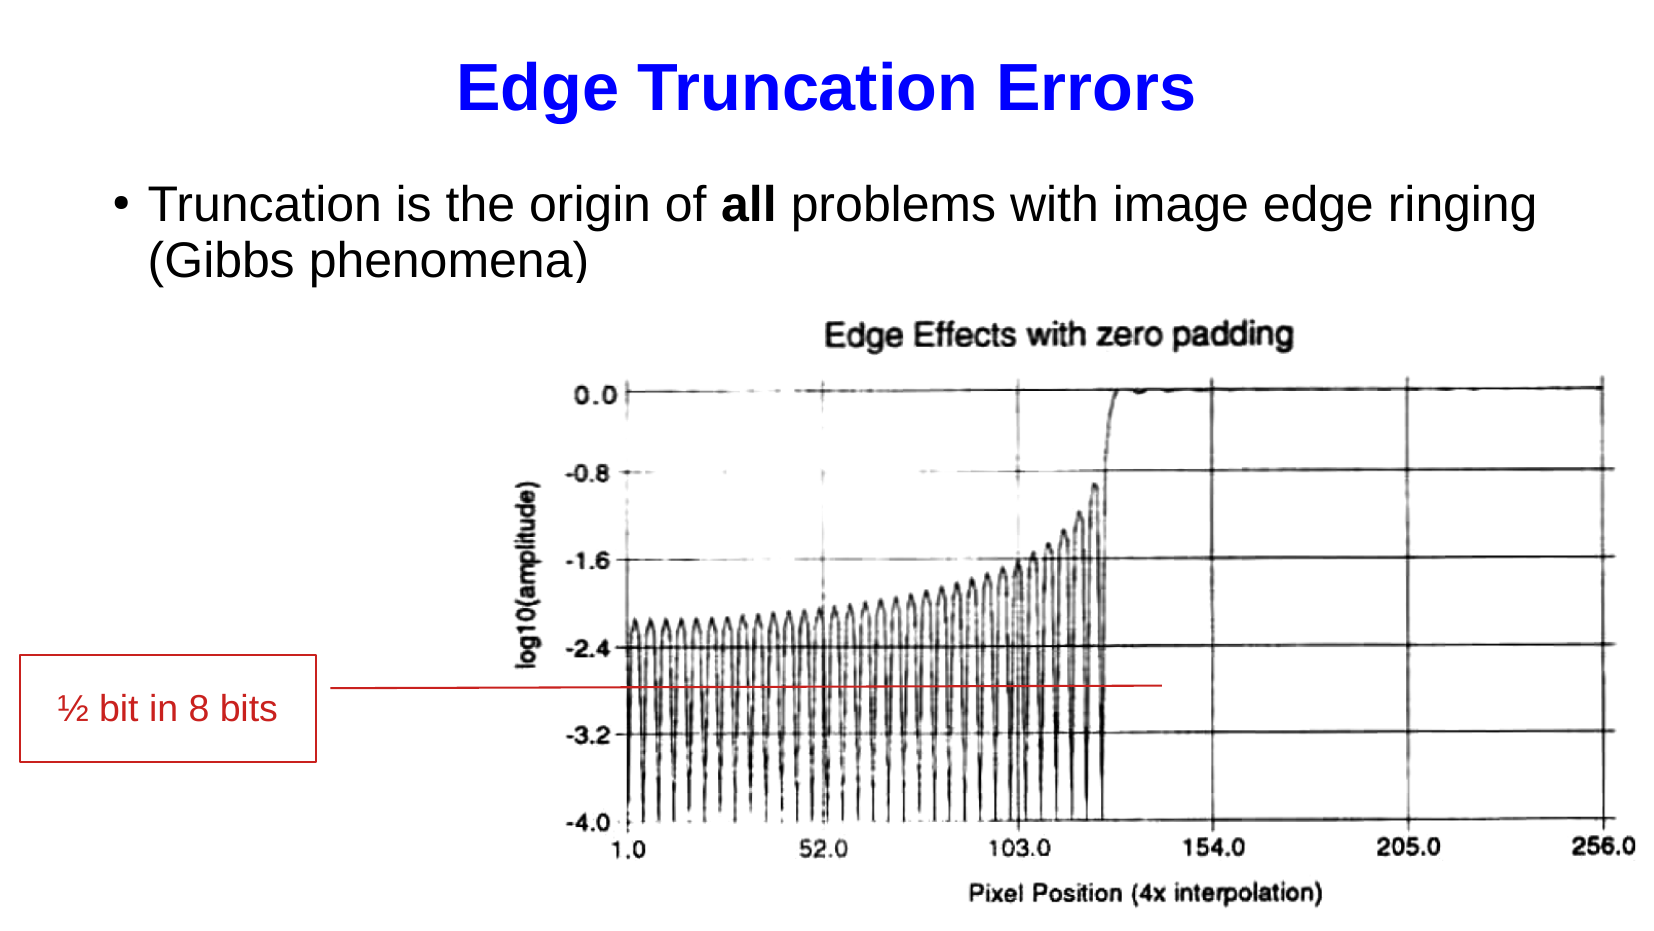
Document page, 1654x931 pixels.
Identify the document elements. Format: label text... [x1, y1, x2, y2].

title Edge Truncation Errors [82, 10, 1571, 166]
list Truncation is the origin of all problems with image edge ringing (Gibbs phenomena) [112, 176, 1583, 296]
text_box ½ bit in 8 bits [20, 655, 316, 762]
picture [483, 283, 1654, 931]
